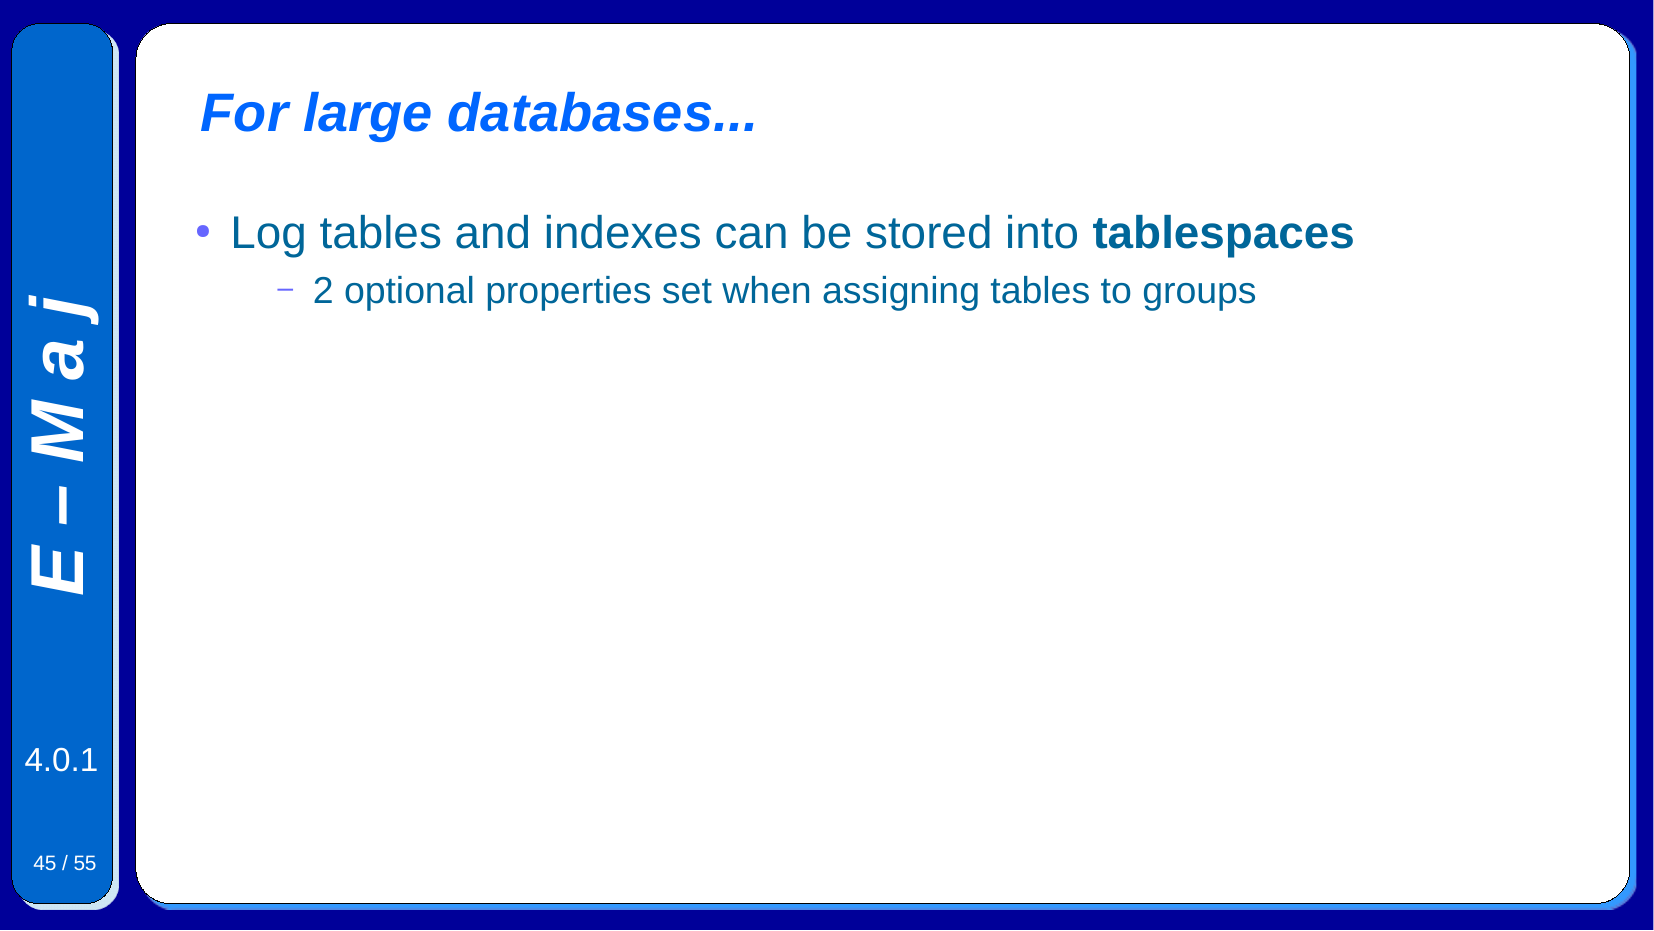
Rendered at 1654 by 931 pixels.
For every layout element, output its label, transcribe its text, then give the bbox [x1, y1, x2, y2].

title For large databases... [200, 34, 1575, 191]
list Log tables and indexes can be stored into tablespaces 2 optional properties set when assigning tables to groups [177, 206, 1587, 827]
